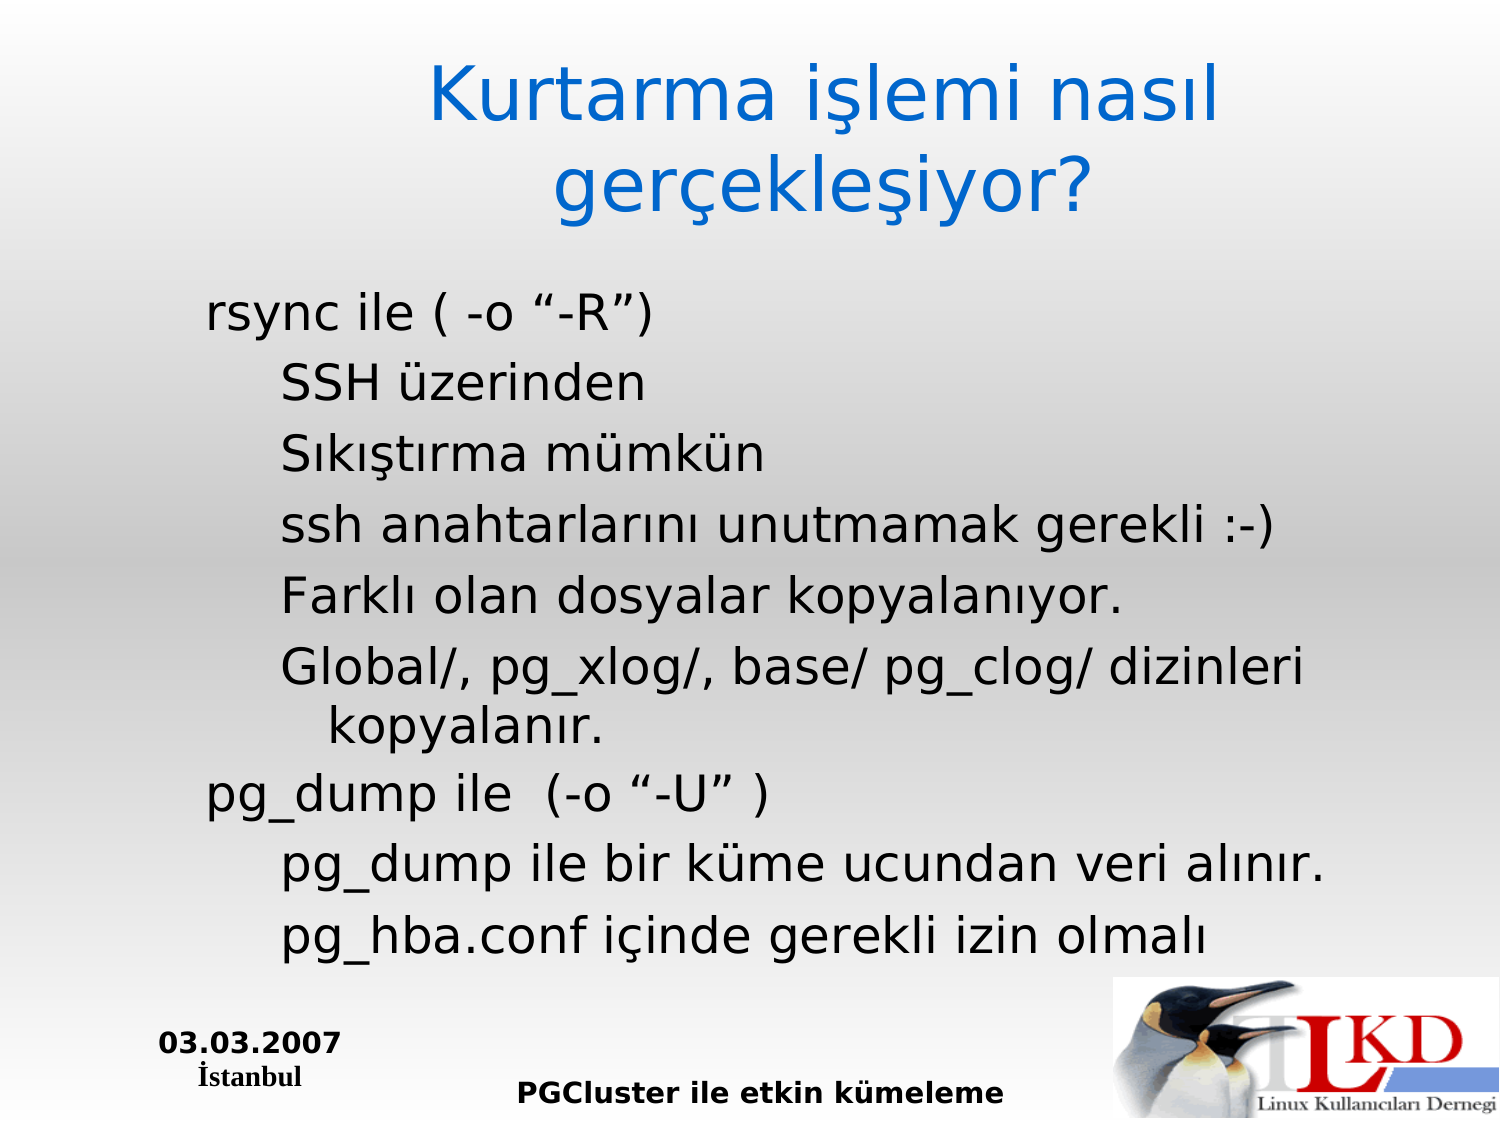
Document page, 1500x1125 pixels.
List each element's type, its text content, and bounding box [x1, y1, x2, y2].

title Kurtarma işlemi nasıl gerçekleşiyor? [224, 43, 1425, 237]
text_box [202, 415, 1491, 1023]
list rsync ile ( -o “-R”) SSH üzerinden Sıkıştırma mümkün ssh anahtarlarını unutmamak gerekli :-) Farklı olan dosyalar kopyalanıyor. Global/, pg_xlog/, base/ pg_clog/ dizinleri kopyalanır. pg_dump ile (-o “-U” ) pg_dump ile bir küme ucundan veri alınır. pg_hba.conf içinde gerekli izin olmalı [190, 280, 1416, 979]
picture [1113, 977, 1499, 1118]
